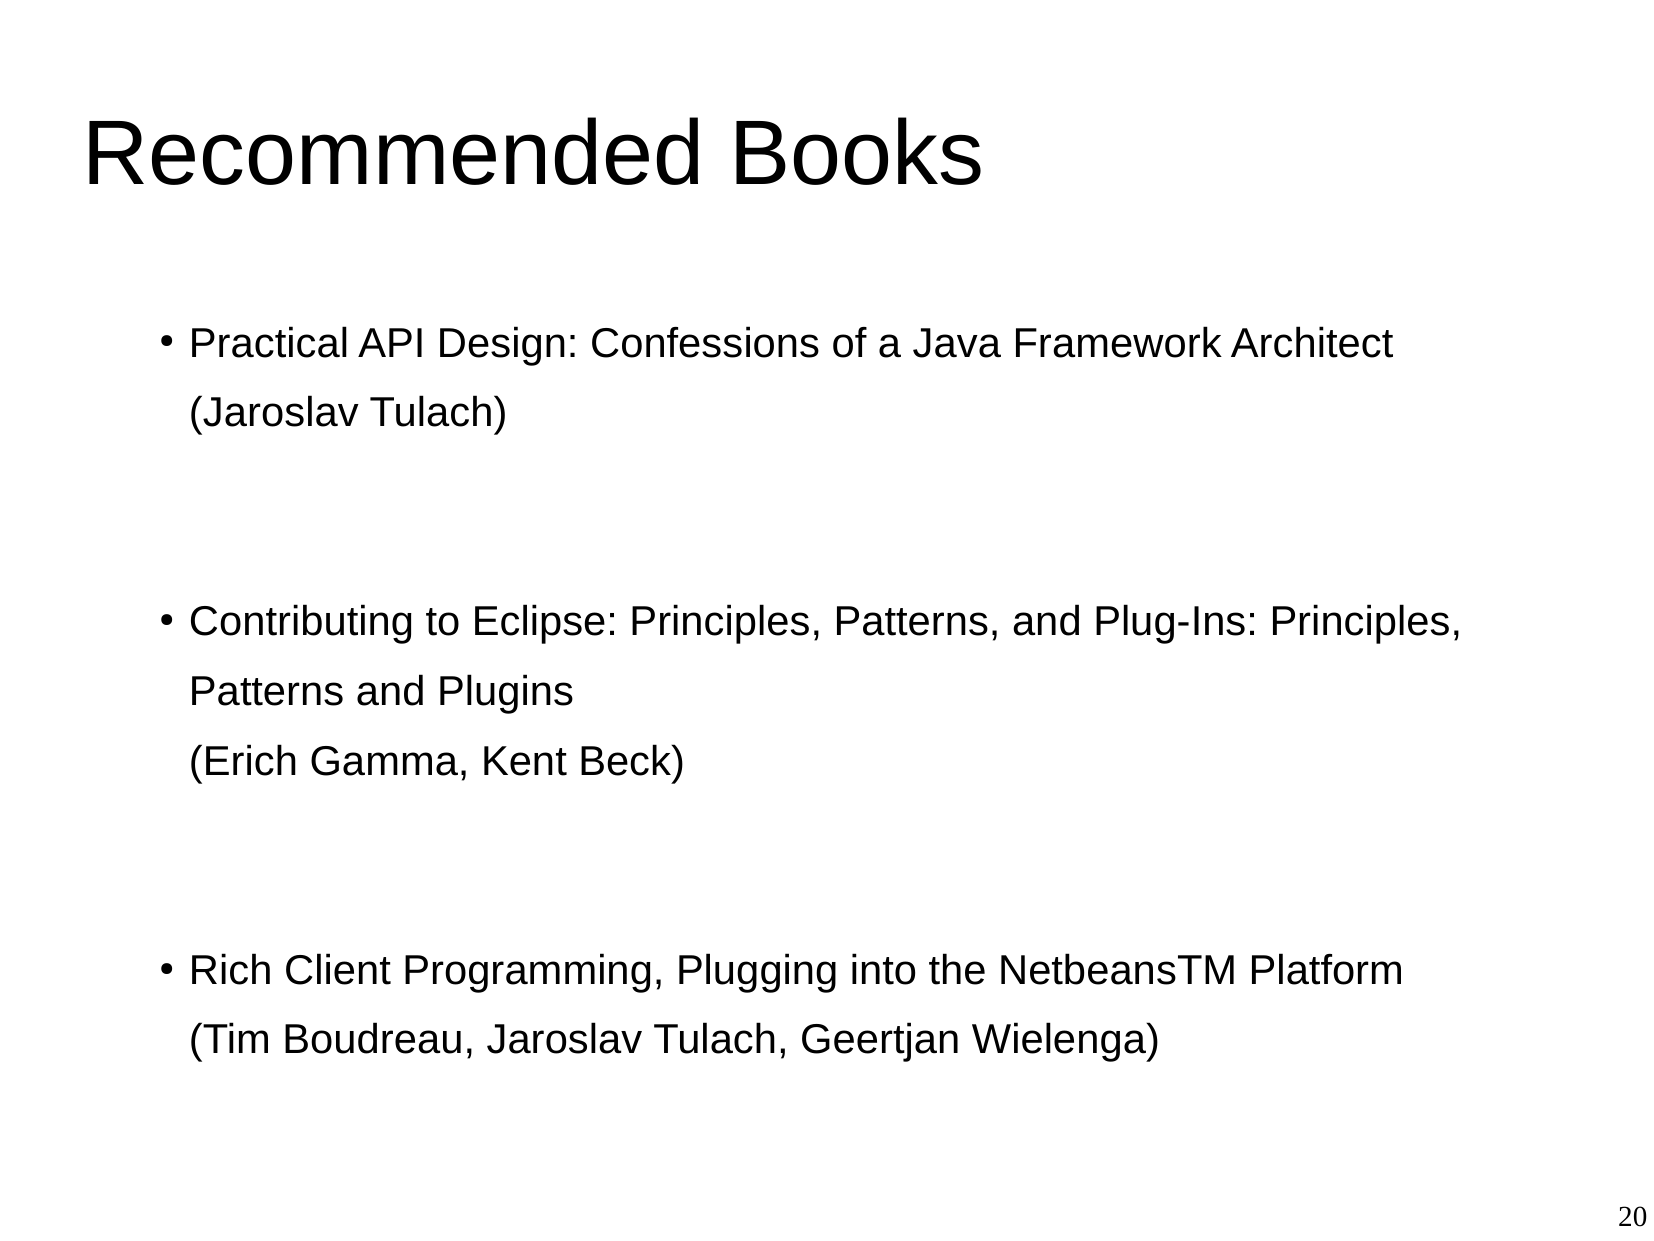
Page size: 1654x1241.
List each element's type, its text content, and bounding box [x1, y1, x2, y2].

text_box Practical API Design: Confessions of a Java Framework Architect (Jaroslav Tulach) Contributing to Eclipse: Principles, Patterns, and Plug-Ins: Principles, Patterns and Plugins (Erich Gamma, Kent Beck) Rich Client Programming, Plugging into the NetbeansTM Platform (Tim Boudreau, Jaroslav Tulach, Geertjan Wielenga) [153, 246, 1483, 1136]
title Recommended Books [82, 49, 1565, 257]
